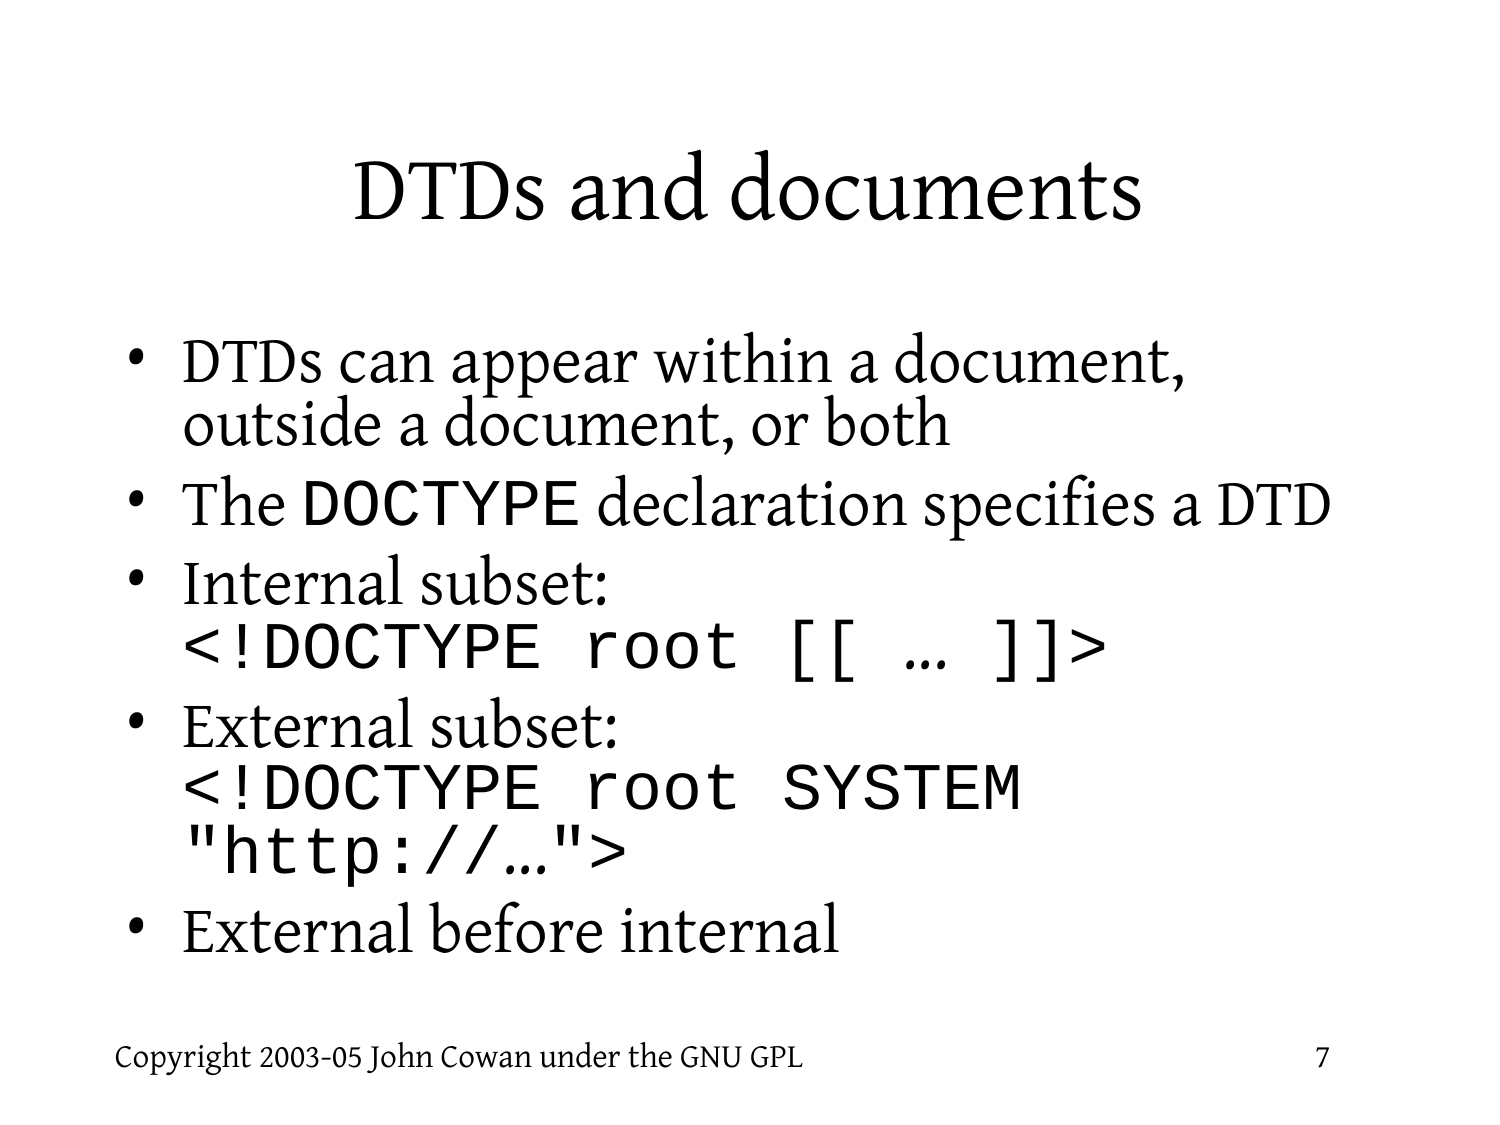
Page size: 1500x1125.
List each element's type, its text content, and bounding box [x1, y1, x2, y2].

title DTDs and documents [112, 99, 1388, 288]
list DTDs can appear within a document, outside a document, or both The DOCTYPE declaration specifies a DTD Internal subset: <!DOCTYPE root [[ ... ]]> External subset: <!DOCTYPE root SYSTEM "http://..."> External before internal [112, 324, 1388, 1089]
